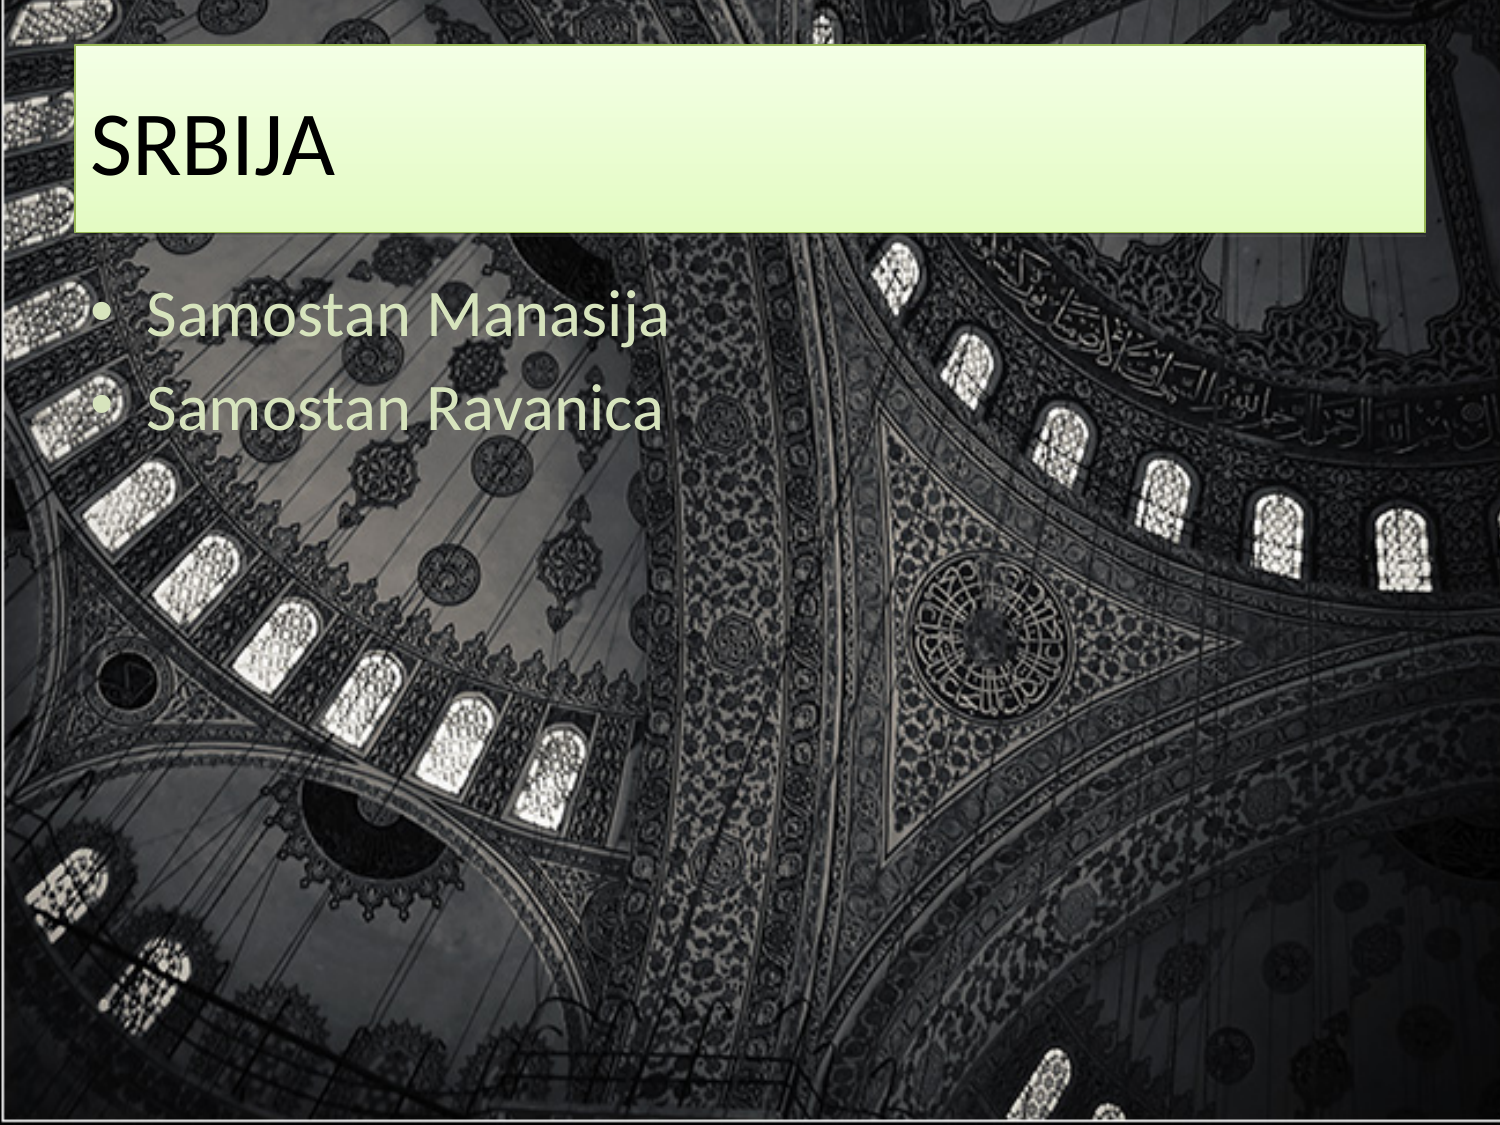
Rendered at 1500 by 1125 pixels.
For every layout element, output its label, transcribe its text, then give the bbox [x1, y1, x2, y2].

picture [0, 0, 1500, 1125]
title SRBIJA [75, 45, 1425, 233]
list Samostan Manasija Samostan Ravanica [75, 262, 1425, 1005]
